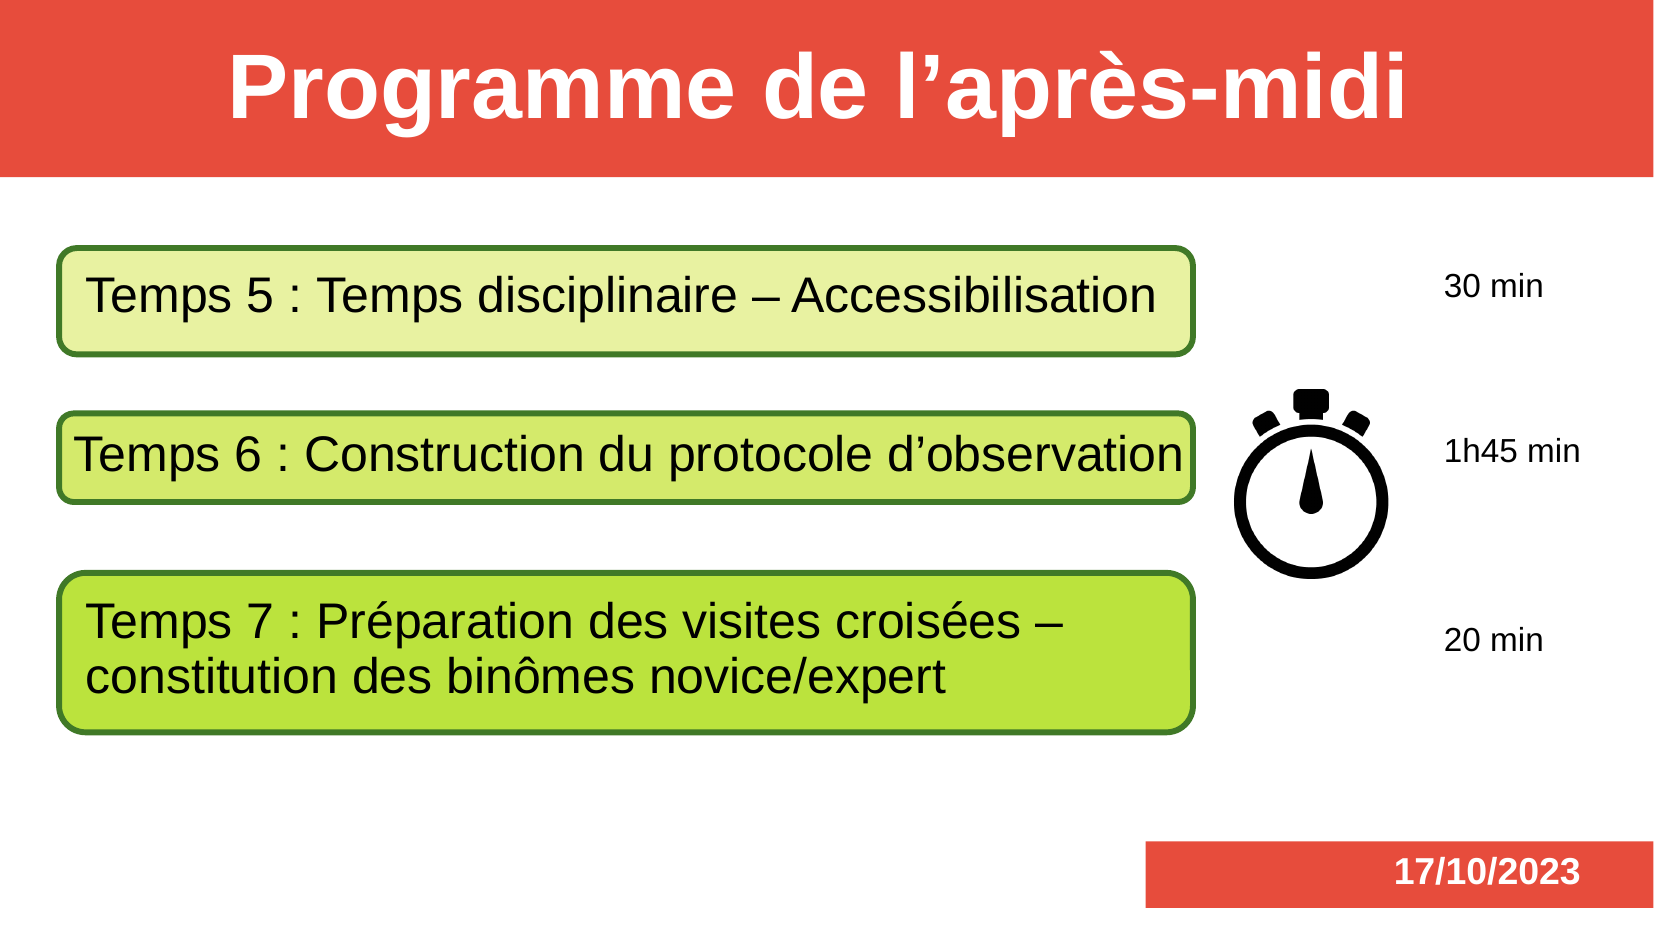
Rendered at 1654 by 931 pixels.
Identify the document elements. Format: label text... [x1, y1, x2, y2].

text_box Programme de l’après-midi [212, 28, 1654, 249]
text_box [62, 413, 1190, 419]
text_box Temps 7 : Préparation des visites croisées – constitution des binômes novice/expert [70, 585, 1193, 768]
text_box [62, 497, 1190, 503]
text_box Temps 5 : Temps disciplinaire – Accessibilisation [70, 259, 1182, 387]
picture [1216, 389, 1406, 579]
text_box Temps 6 : Construction du protocole d’observation [59, 419, 1216, 497]
text_box 20 min [1429, 614, 1619, 667]
text_box 30 min [1429, 259, 1583, 312]
text_box [59, 248, 1193, 353]
text_box 1h45 min [1429, 425, 1607, 515]
text_box [59, 572, 1189, 728]
